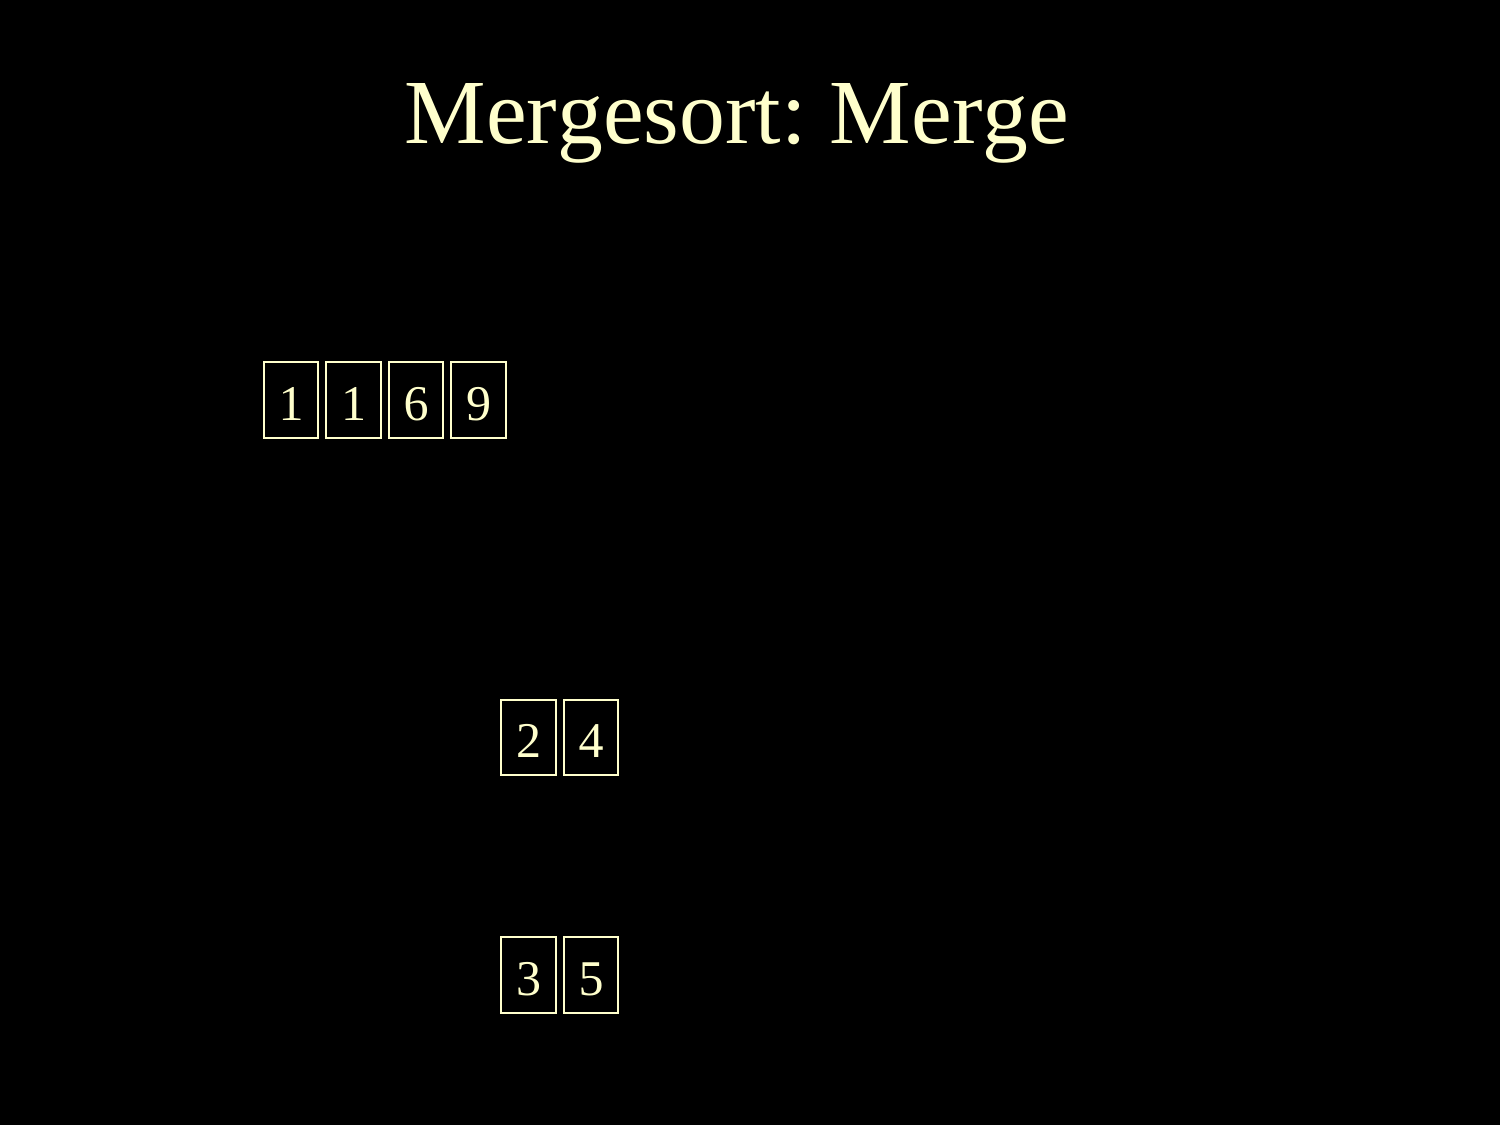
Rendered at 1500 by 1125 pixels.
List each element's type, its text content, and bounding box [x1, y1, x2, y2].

text_box 9 [451, 362, 506, 438]
text_box 3 [501, 937, 556, 1013]
text_box 4 [563, 699, 619, 776]
text_box 1 [263, 362, 319, 438]
text_box 5 [563, 937, 619, 1013]
title Mergesort: Merge [8, 50, 1467, 176]
text_box 1 [326, 362, 381, 438]
text_box 6 [388, 362, 444, 438]
text_box 2 [501, 699, 556, 776]
